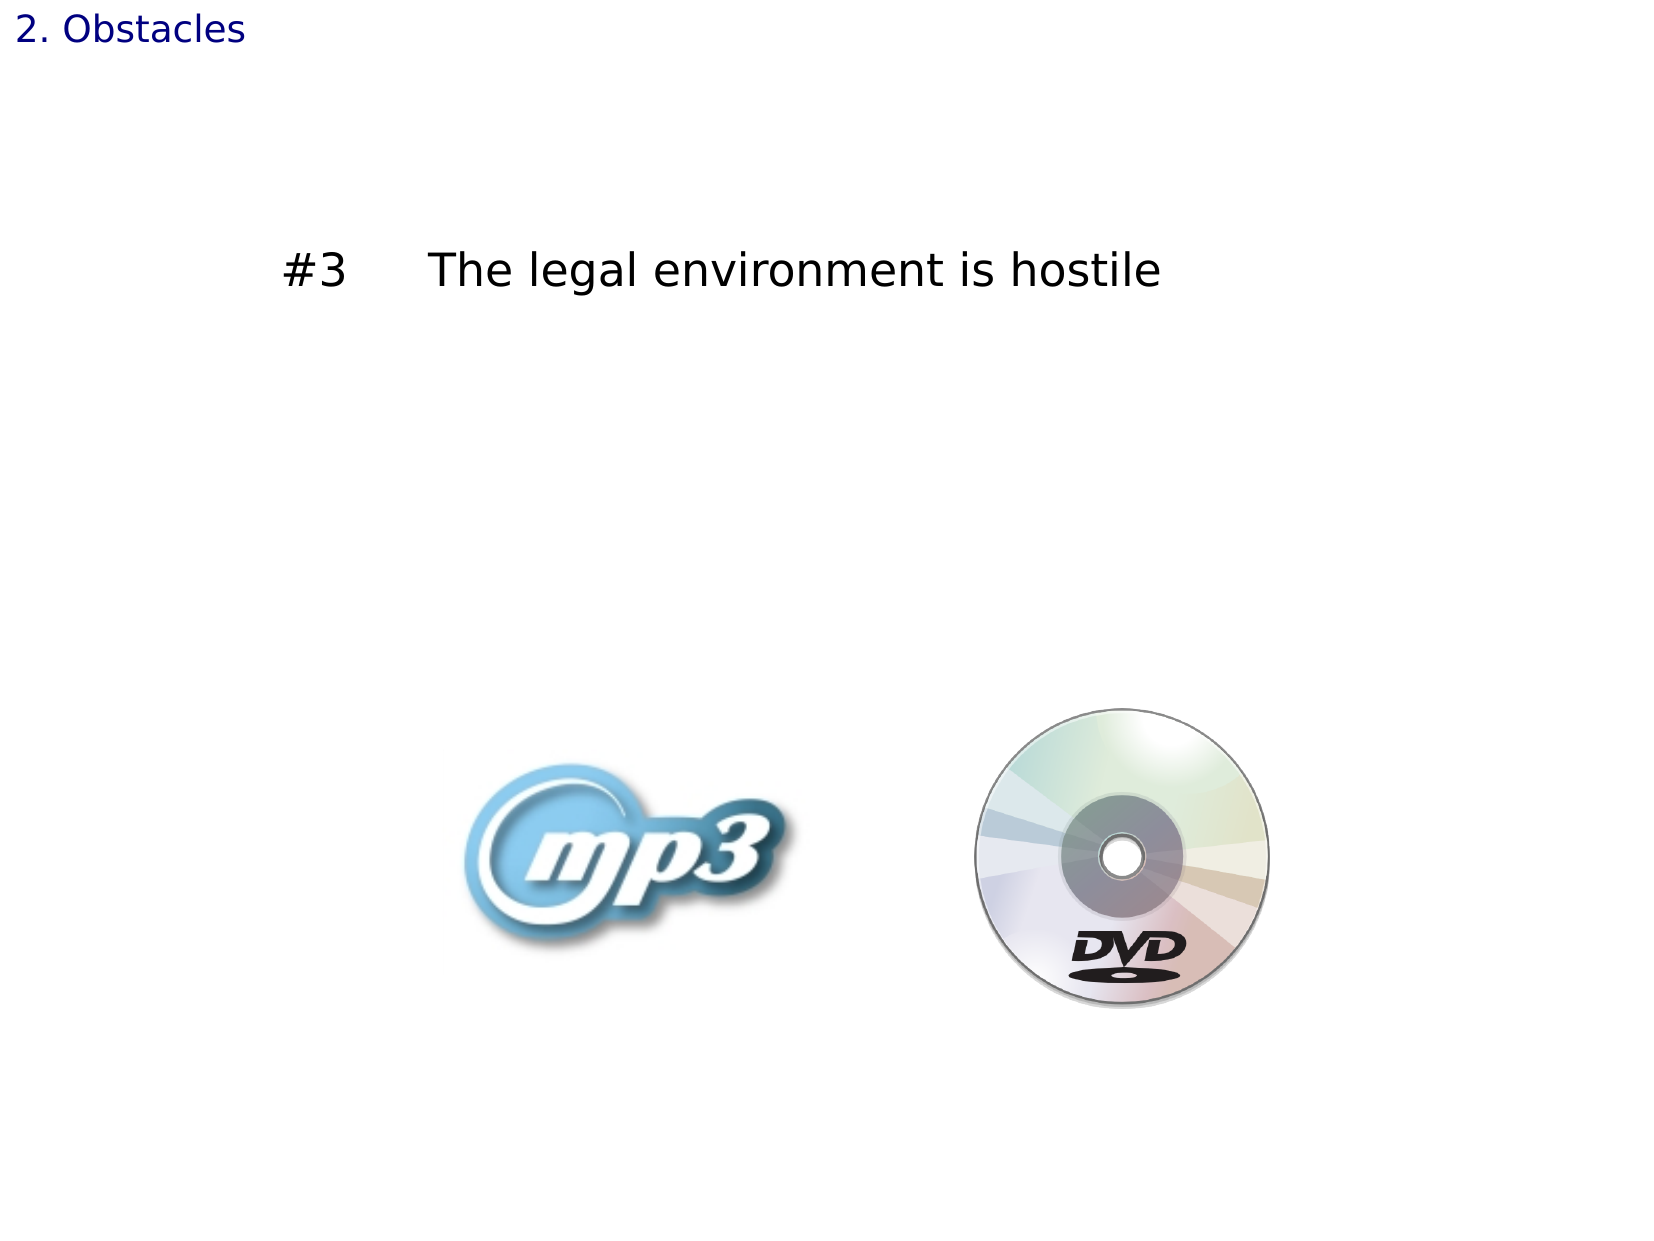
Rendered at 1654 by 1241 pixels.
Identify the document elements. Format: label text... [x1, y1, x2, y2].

text_box #3 The legal environment is hostile [265, 236, 1477, 305]
picture [974, 708, 1270, 1009]
text_box 2. Obstacles [0, 0, 768, 59]
picture [442, 749, 818, 975]
